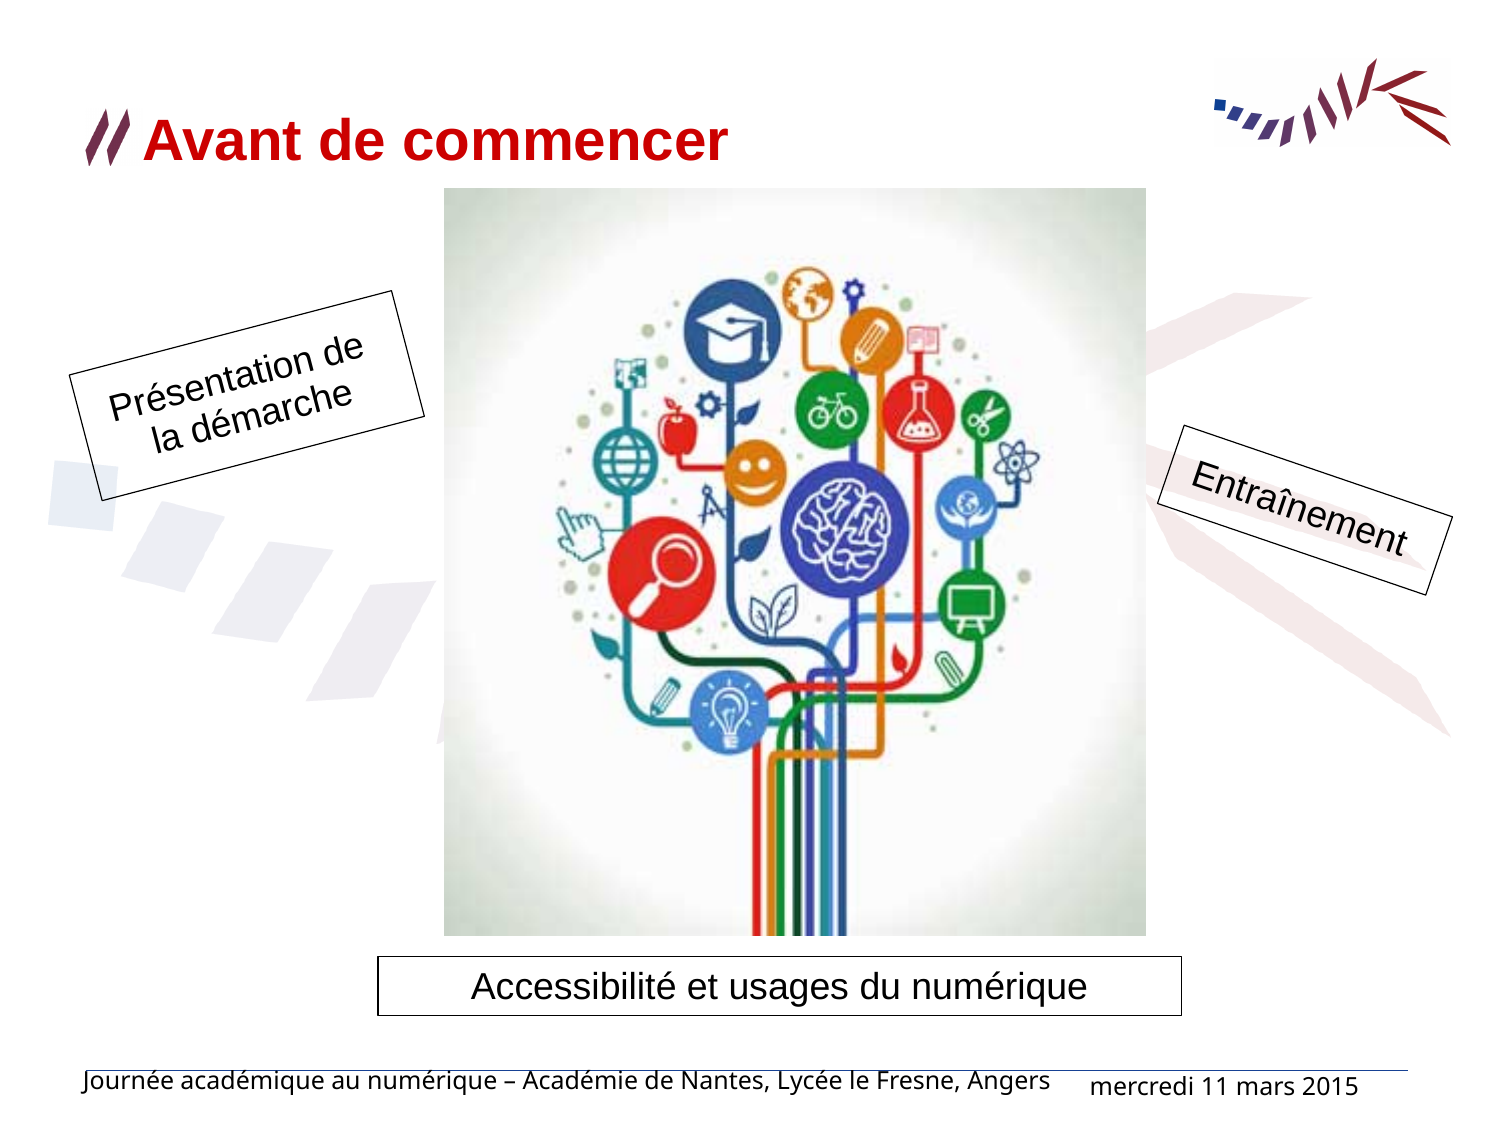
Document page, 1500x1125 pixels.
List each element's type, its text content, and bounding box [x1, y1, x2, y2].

text_box Accessibilité et usages du numérique [377, 956, 1182, 1016]
slide_number [82, 348, 1458, 1002]
text_box mercredi 11 mars 2015 [1074, 1063, 1500, 1125]
slide_number [82, 348, 168, 371]
text_box Journée académique au numérique – Académie de Nantes, Lycée le Fresne, Angers [0, 1057, 1127, 1125]
text_box Présentation de la démarche [69, 290, 425, 501]
text_box Entraînement [1157, 425, 1453, 596]
picture [48, 188, 1451, 936]
picture [1214, 58, 1451, 147]
title Avant de commencer [70, 94, 1443, 282]
